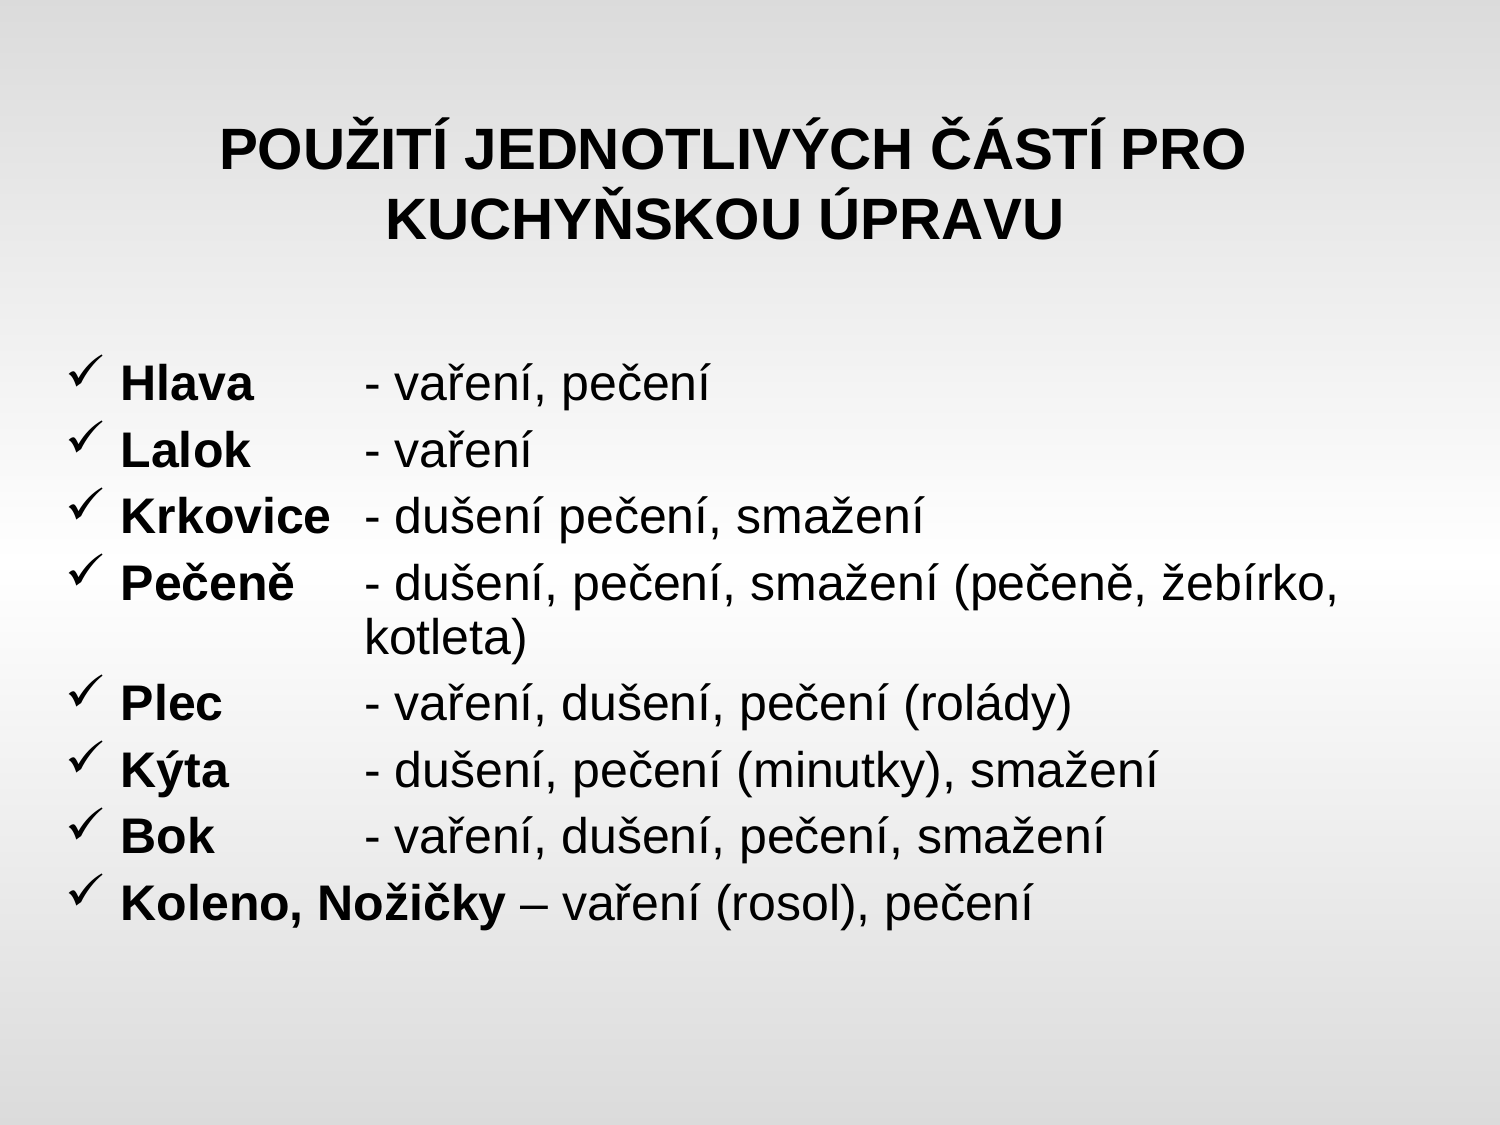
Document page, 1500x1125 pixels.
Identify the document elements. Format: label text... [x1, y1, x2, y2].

list Hlava - vaření, pečení Lalok - vaření Krkovice - dušení pečení, smažení Pečeně - dušení, pečení, smažení (pečeně, žebírko, kotleta) Plec - vaření, dušení, pečení (rolády) Kýta - dušení, pečení (minutky), smažení Bok - vaření, dušení, pečení, smažení Koleno, Nožičky – vaření (rosol), pečení [50, 350, 1450, 1006]
title POUŽITÍ JEDNOTLIVÝCH ČÁSTÍ PRO KUCHYŇSKOU ÚPRAVU [74, 75, 1375, 288]
